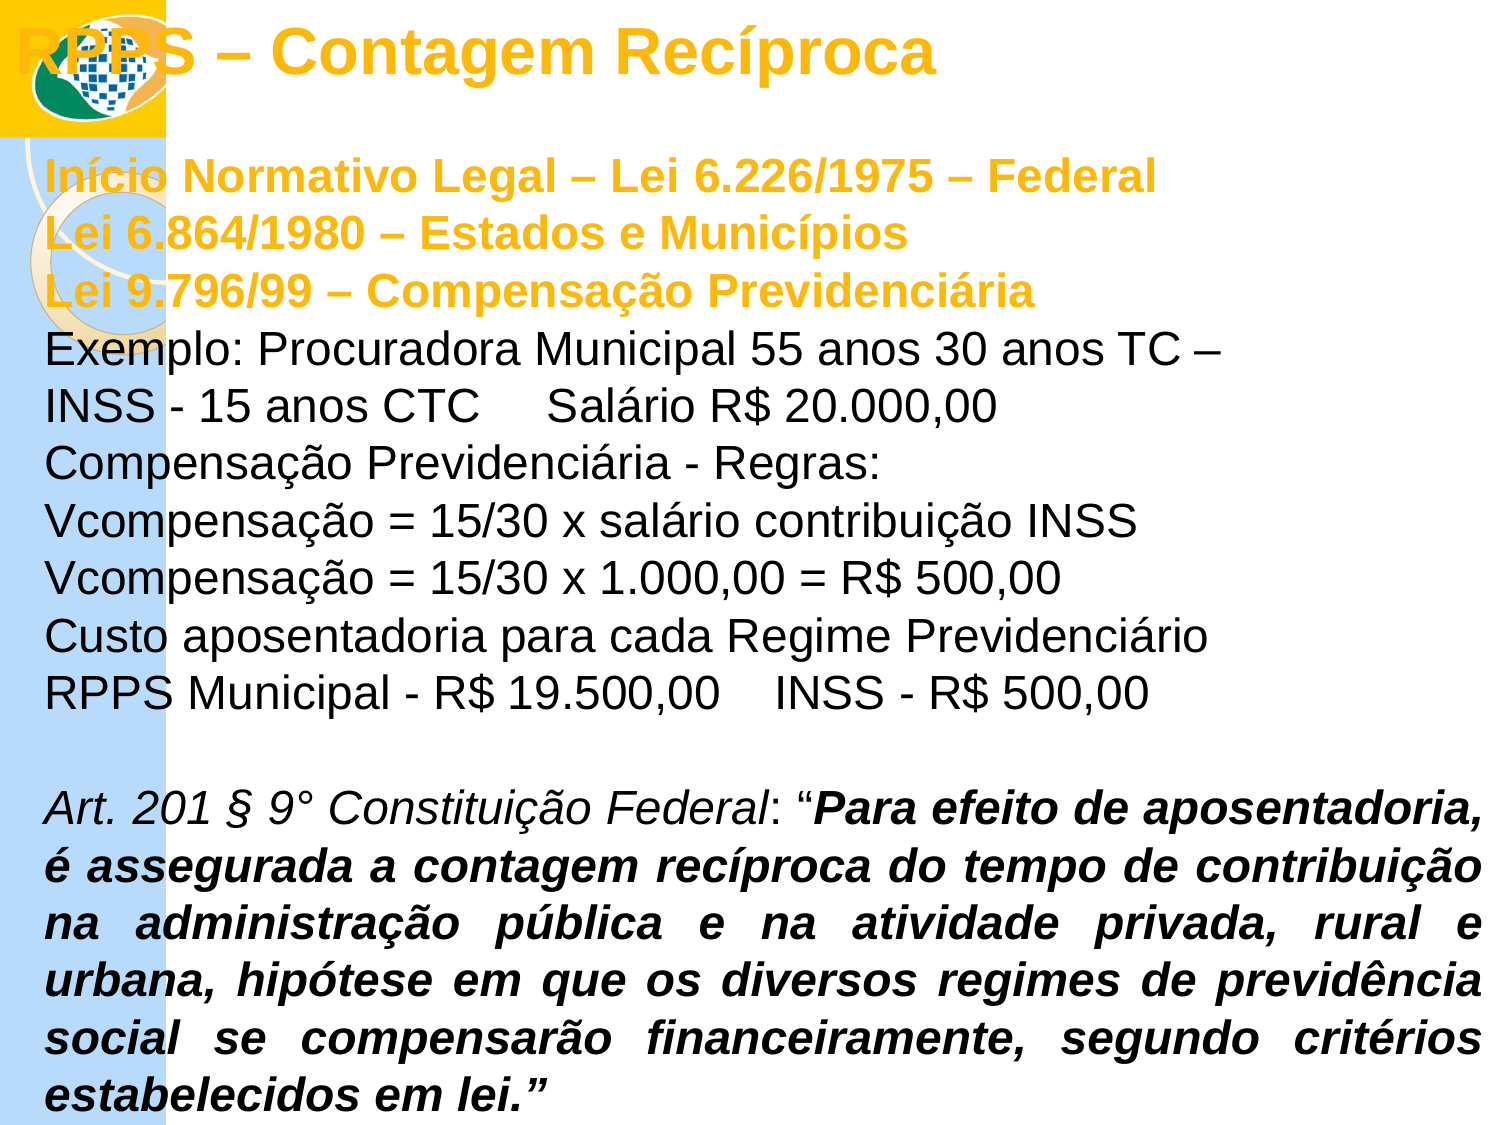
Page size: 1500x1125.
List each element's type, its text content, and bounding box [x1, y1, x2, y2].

text_box Início Normativo Legal – Lei 6.226/1975 – Federal Lei 6.864/1980 – Estados e Municípios Lei 9.796/99 – Compensação Previdenciária Exemplo: Procuradora Municipal 55 anos 30 anos TC – INSS - 15 anos CTC Salário R$ 20.000,00 Compensação Previdenciária - Regras: Vcompensação = 15/30 x salário contribuição INSS Vcompensação = 15/30 x 1.000,00 = R$ 500,00 Custo aposentadoria para cada Regime Previdenciário RPPS Municipal - R$ 19.500,00 INSS - R$ 500,00 Art. 201 § 9° Constituição Federal: “Para efeito de aposentadoria, é assegurada a contagem recíproca do tempo de contribuição na administração pública e na atividade privada, rural e urbana, hipótese em que os diversos regimes de previdência social se compensarão financeiramente, segundo critérios estabelecidos em lei.” [29, 137, 1500, 1125]
title RPPS – Contagem Recíproca [0, 0, 1350, 126]
